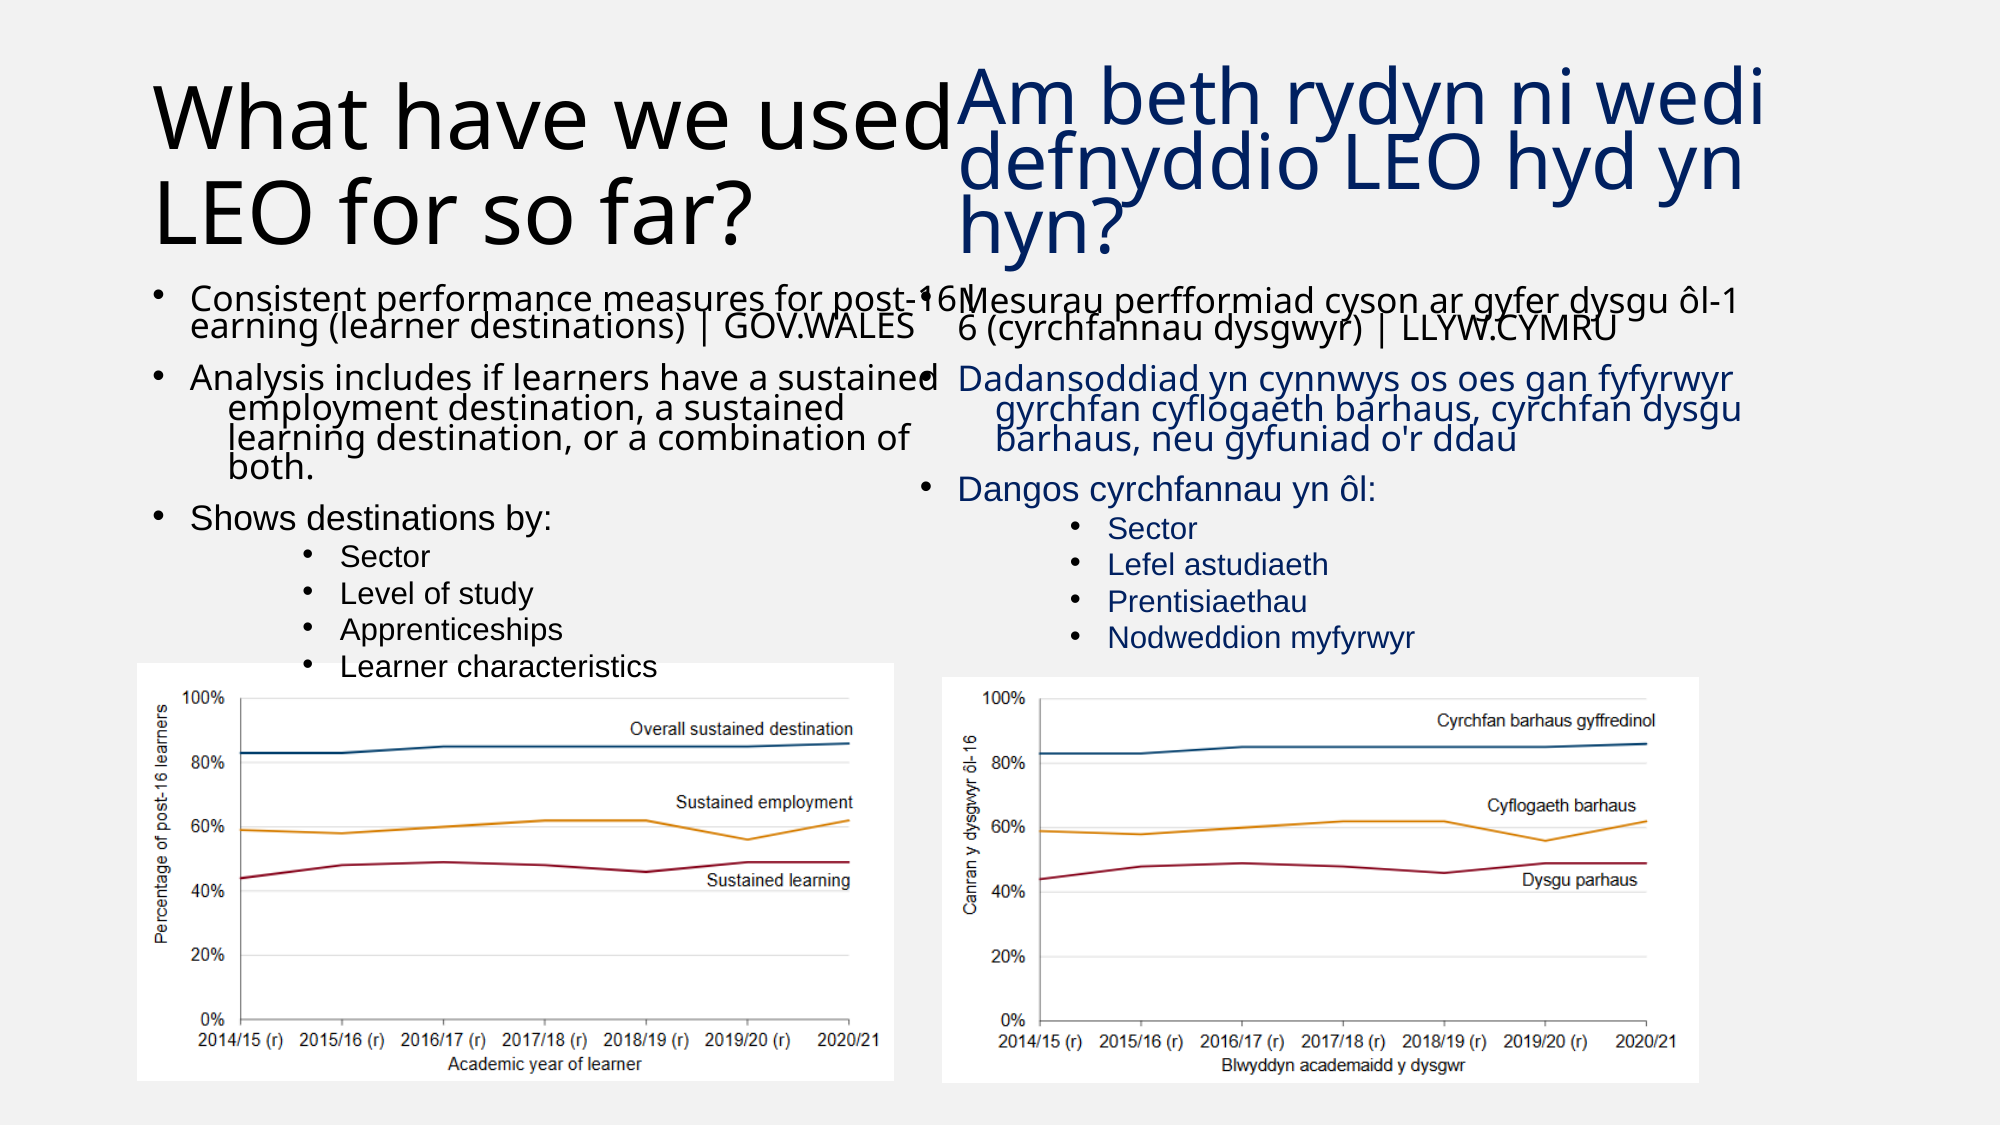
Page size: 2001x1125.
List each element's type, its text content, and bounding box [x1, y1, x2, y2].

list Consistent performance measures for post-16 learning (learner destinations) | GOV.WALES Analysis includes if learners have a sustained employment destination, a sustained learning destination, or a combination of both. Shows destinations by: Sector Level of study Apprenticeships Learner characteristics [137, 278, 994, 681]
text_box Mesurau perfformiad cyson ar gyfer dysgu ôl-16 (cyrchfannau dysgwyr) | LLYW.CYMRU Dadansoddiad yn cynnwys os oes gan fyfyrwyr gyrchfan cyflogaeth barhaus, cyrchfan dysgu barhaus, neu gyfuniad o'r ddau Dangos cyrchfannau yn ôl: Sector Lefel astudiaeth Prentisiaethau Nodweddion myfyrwyr [904, 279, 1762, 682]
picture [942, 682, 1699, 1083]
text_box Am beth rydyn ni wedi defnyddio LEO hyd yn hyn? [994, 61, 1799, 279]
picture [137, 681, 894, 1081]
title What have we used LEO for so far? [137, 59, 994, 278]
